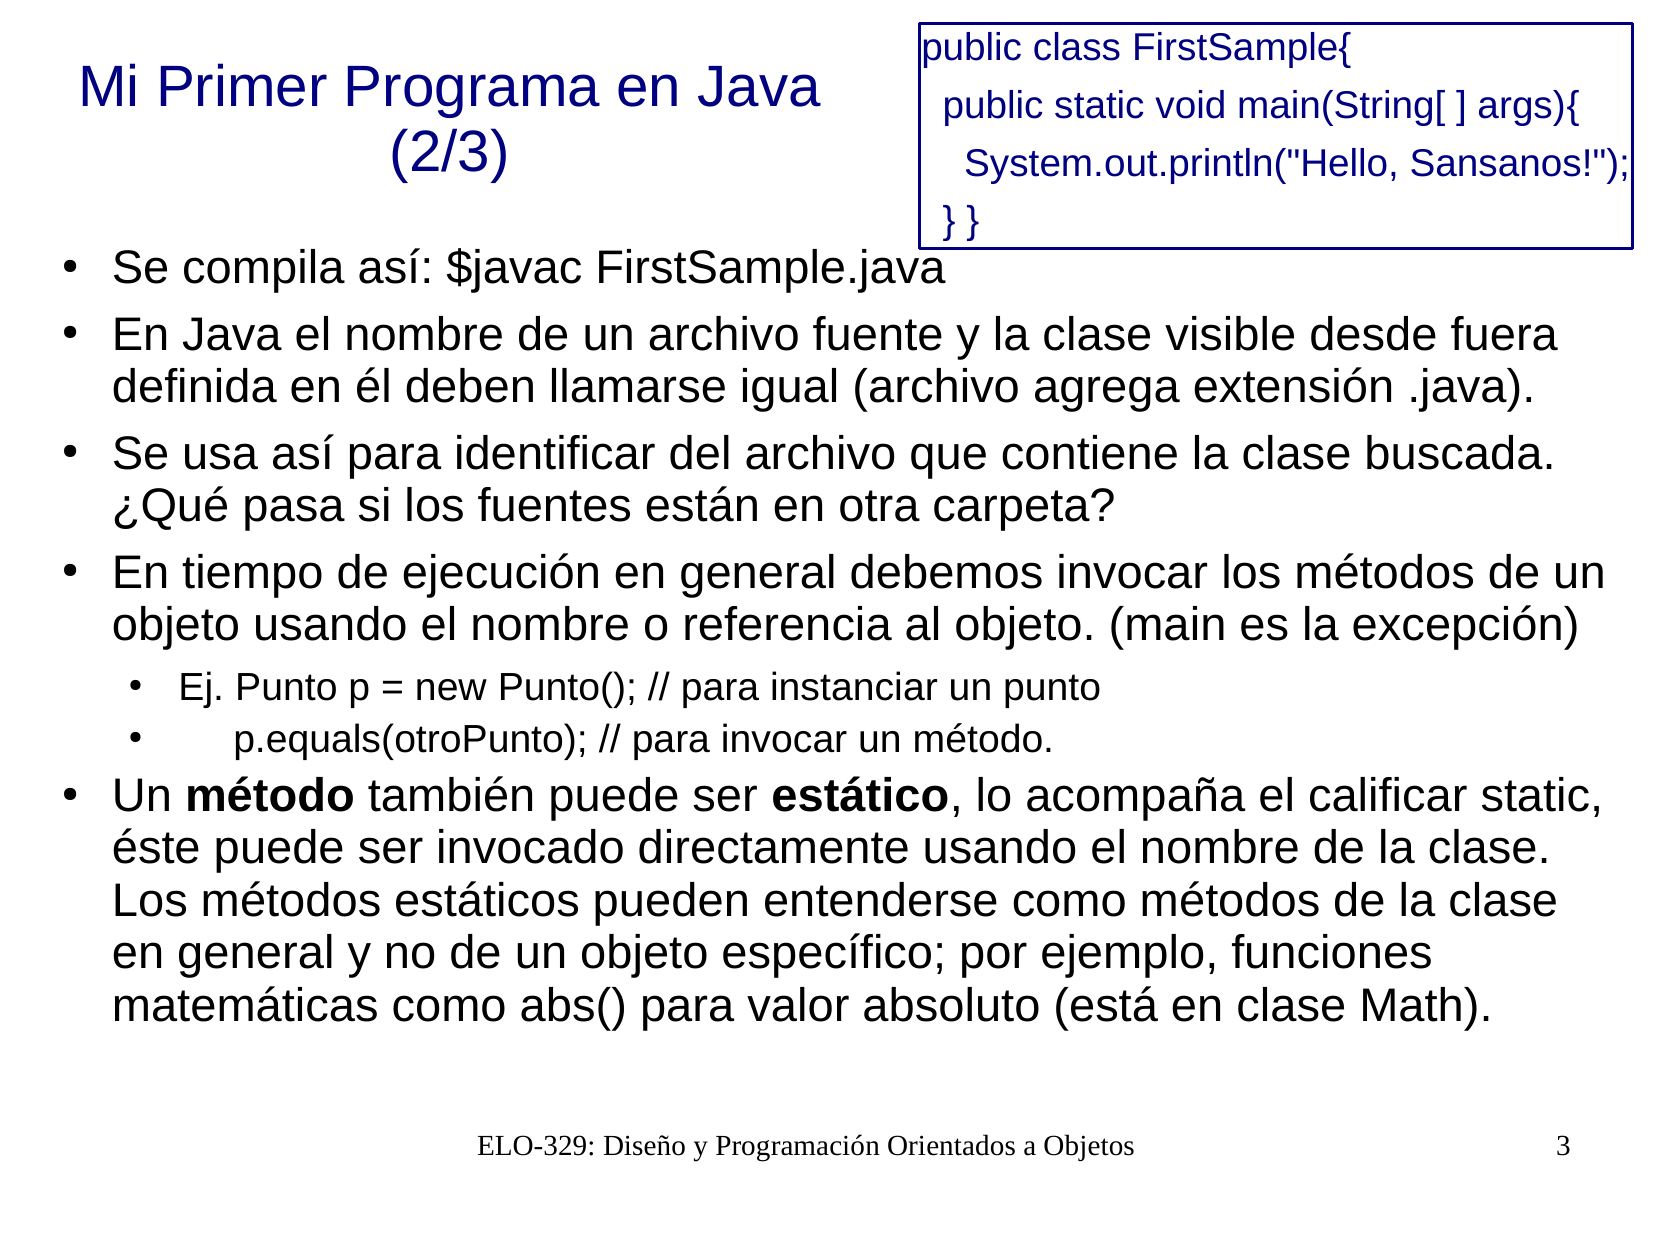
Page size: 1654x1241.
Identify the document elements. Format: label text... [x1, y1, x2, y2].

title Mi Primer Programa en Java (2/3) [37, 45, 863, 192]
list Se compila así: $javac FirstSample.java En Java el nombre de un archivo fuente y la clase visible desde fuera definida en él deben llamarse igual (archivo agrega extensión .java). Se usa así para identificar del archivo que contiene la clase buscada. ¿Qué pasa si los fuentes están en otra carpeta? En tiempo de ejecución en general debemos invocar los métodos de un objeto usando el nombre o referencia al objeto. (main es la excepción) Ej. Punto p = new Punto(); // para instanciar un punto p.equals(otroPunto); // para invocar un método. Un método también puede ser estático, lo acompaña el calificar static, éste puede ser invocado directamente usando el nombre de la clase. Los métodos estáticos pueden entenderse como métodos de la clase en general y no de un objeto específico; por ejemplo, funciones matemáticas como abs() para valor absoluto (está en clase Math). [45, 240, 1613, 1141]
list public class FirstSample{ public static void main(String[ ] args)‏{ System.out.println("Hello, Sansanos!"); } } [919, 23, 1633, 249]
